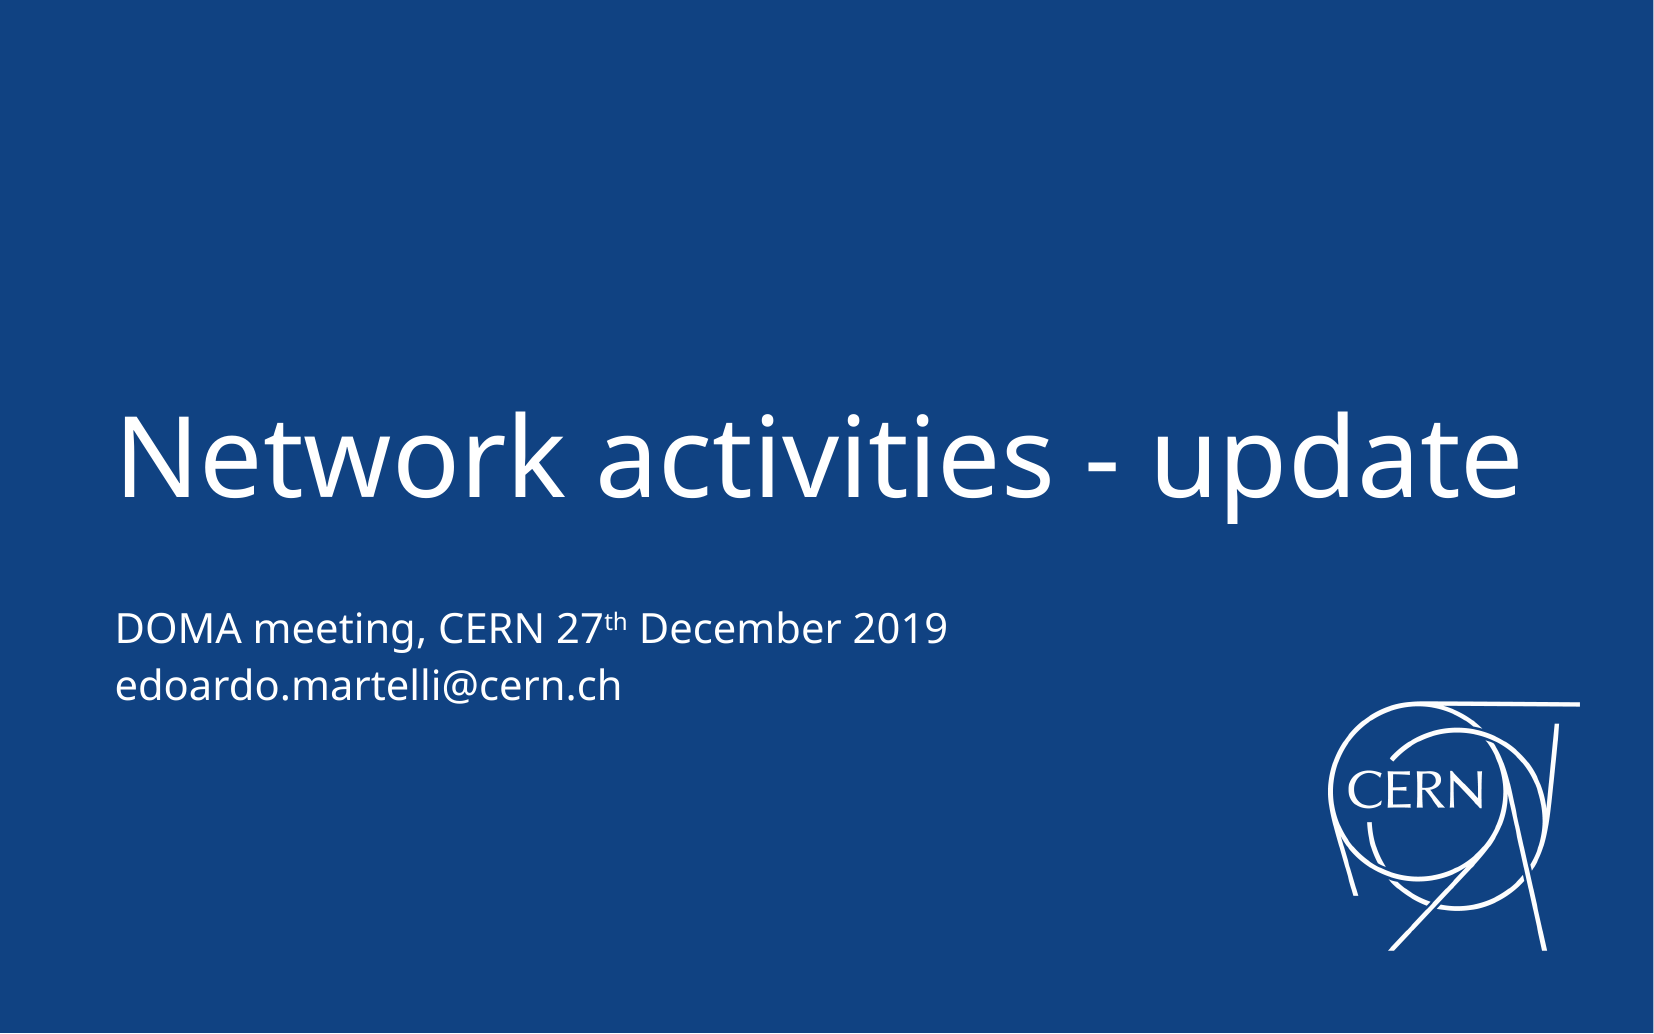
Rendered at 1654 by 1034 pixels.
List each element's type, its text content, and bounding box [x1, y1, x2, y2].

picture [1328, 848, 1580, 952]
title Network activities - update DOMA meeting, CERN 27th December 2019 edoardo.martelli@cern.ch [114, 241, 1630, 848]
